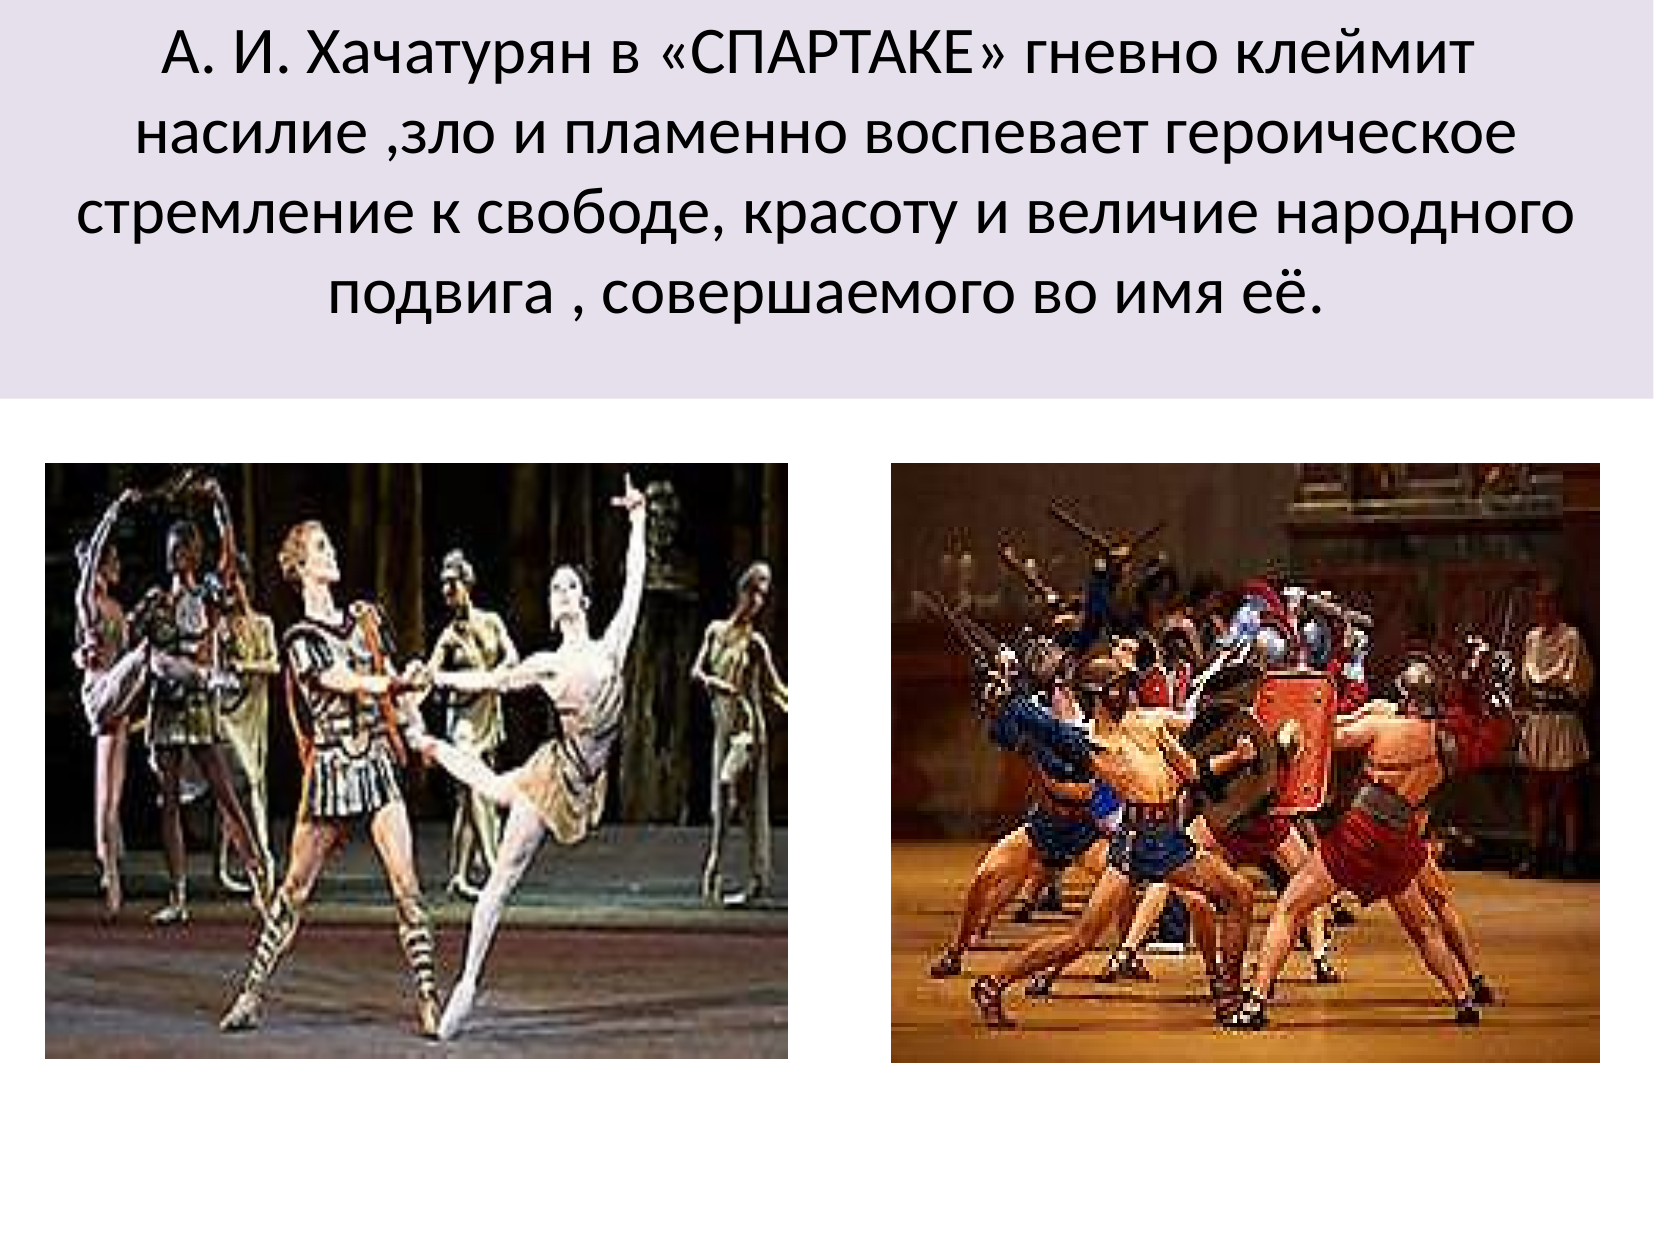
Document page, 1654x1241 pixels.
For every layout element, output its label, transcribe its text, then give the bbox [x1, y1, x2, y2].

picture [891, 463, 1600, 1063]
title А. И. Хачатурян в «СПАРТАКЕ» гневно клеймит насилие ,зло и пламенно воспевает героическое стремление к свободе, красоту и величие народного подвига , совершаемого во имя её. [0, 0, 1654, 399]
picture [45, 463, 788, 1059]
